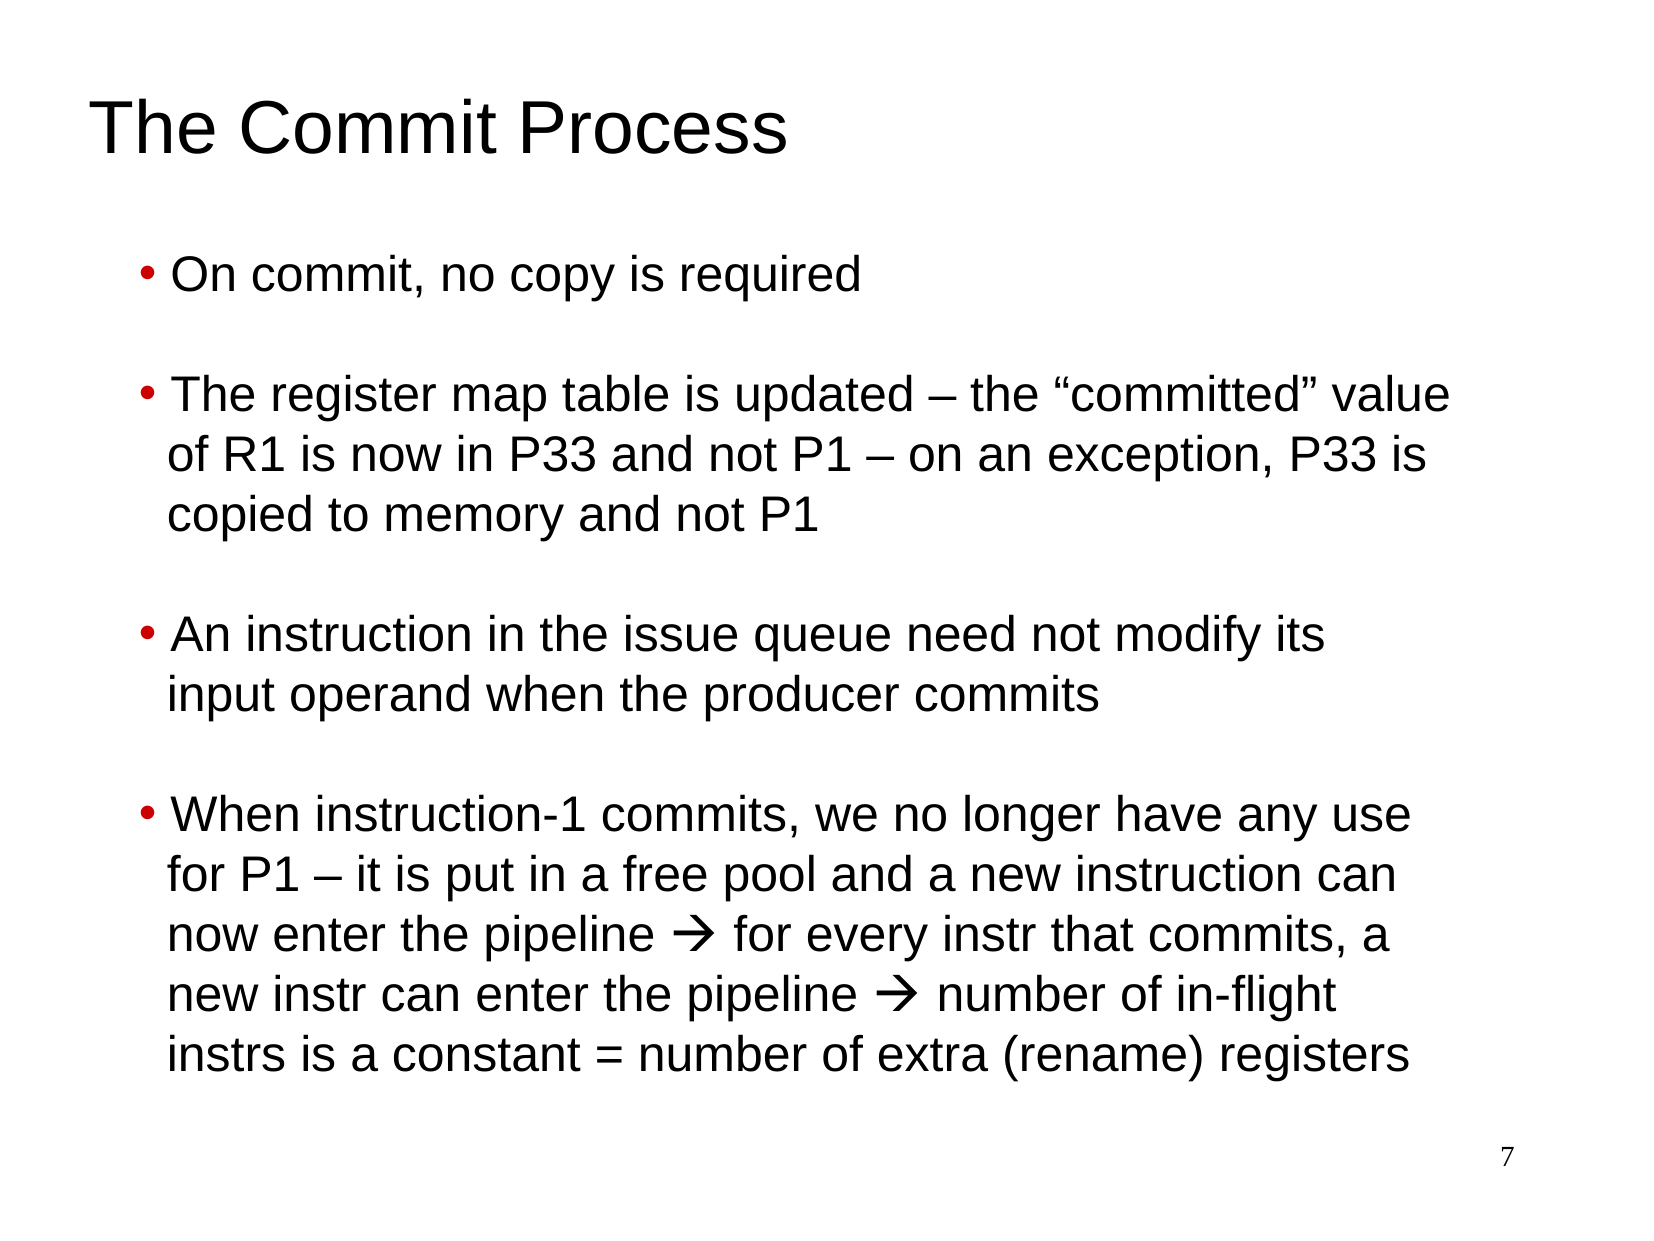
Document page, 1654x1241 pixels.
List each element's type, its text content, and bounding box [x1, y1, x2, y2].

text_box The Commit Process [74, 71, 805, 177]
text_box <number> [1185, 1129, 1530, 1213]
text_box On commit, no copy is required The register map table is updated – the “committed” value of R1 is now in P33 and not P1 – on an exception, P33 is copied to memory and not P1 An instruction in the issue queue need not modify its input operand when the producer commits When instruction-1 commits, we no longer have any use for P1 – it is put in a free pool and a new instruction can now enter the pipeline  for every instr that commits, a new instr can enter the pipeline  number of in-flight instrs is a constant = number of extra (rename) registers [124, 234, 1467, 1090]
